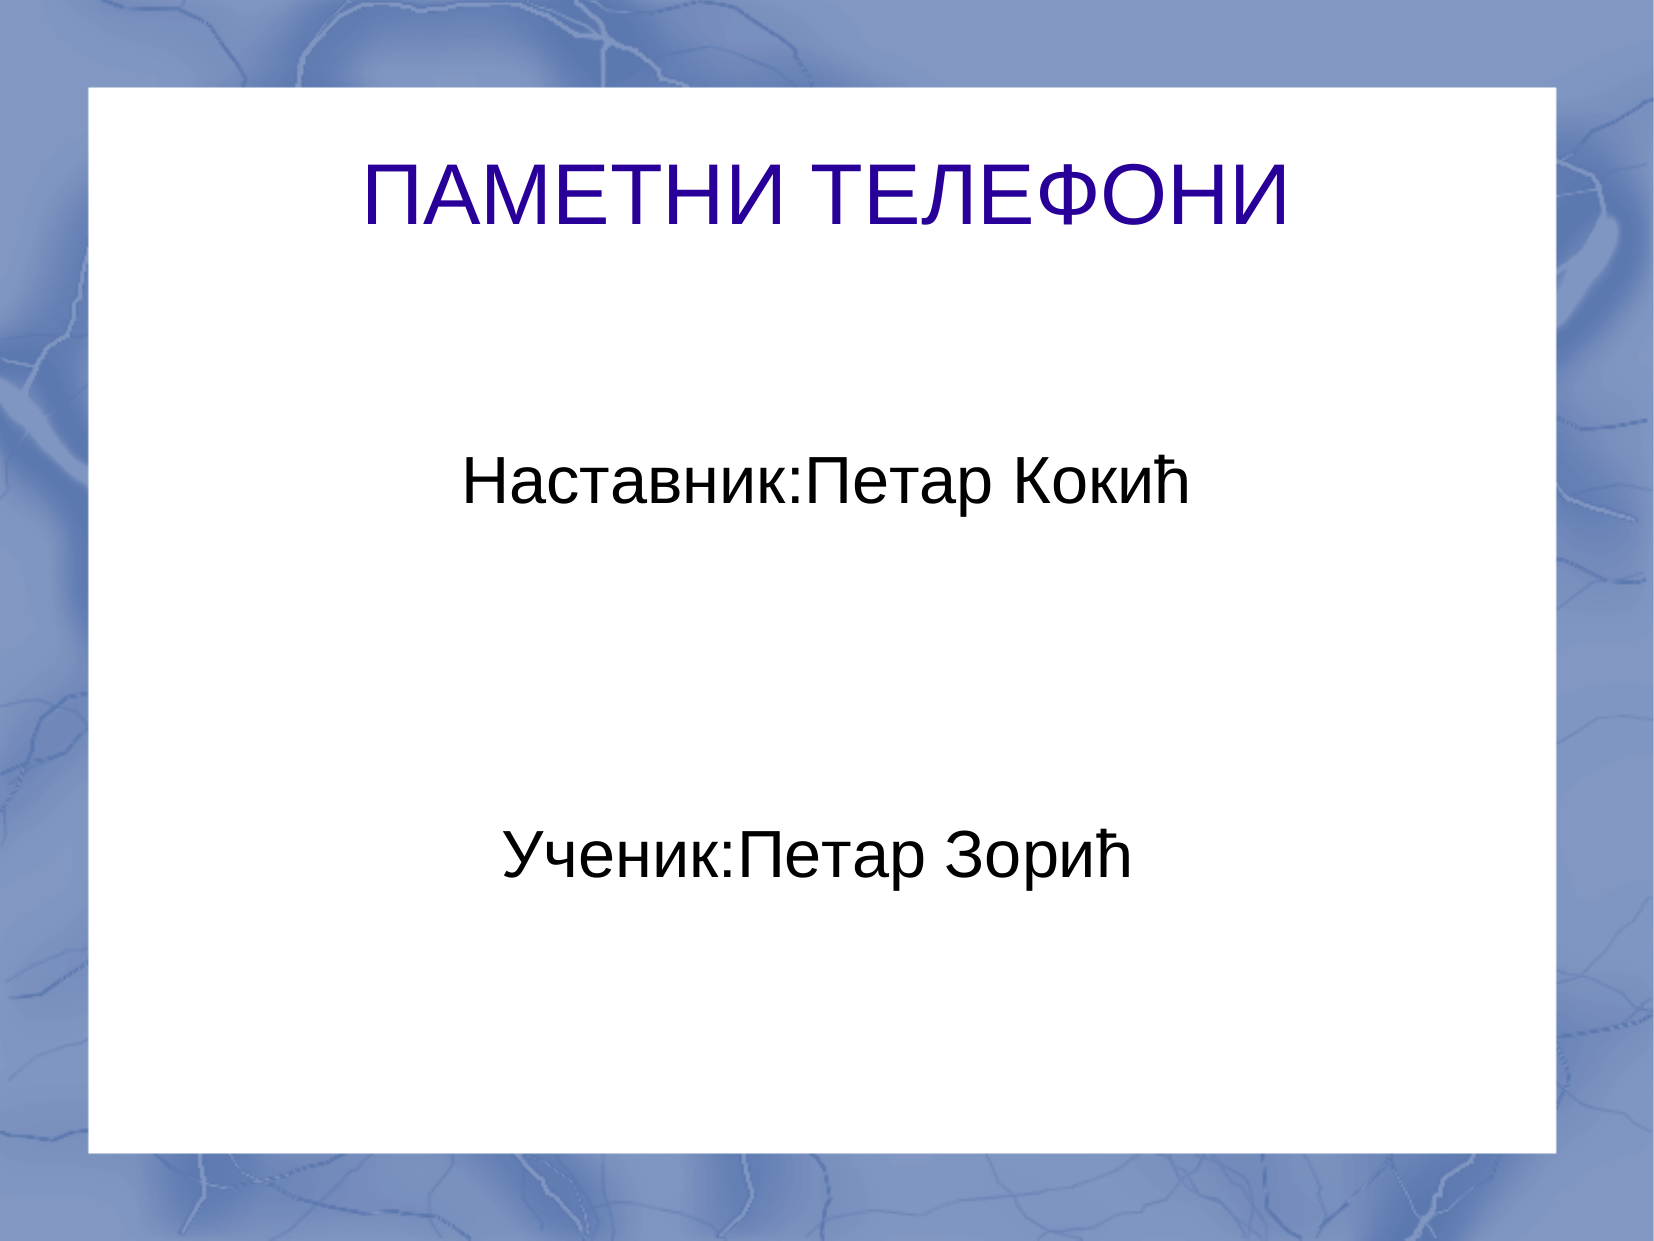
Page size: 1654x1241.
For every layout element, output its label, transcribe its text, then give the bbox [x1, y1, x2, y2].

subtitle Наставник:Петар Кокић Ученик:Петар Зорић [147, 325, 1506, 1010]
title ПАМЕТНИ ТЕЛЕФОНИ [118, 90, 1536, 298]
picture [0, 0, 1654, 1241]
